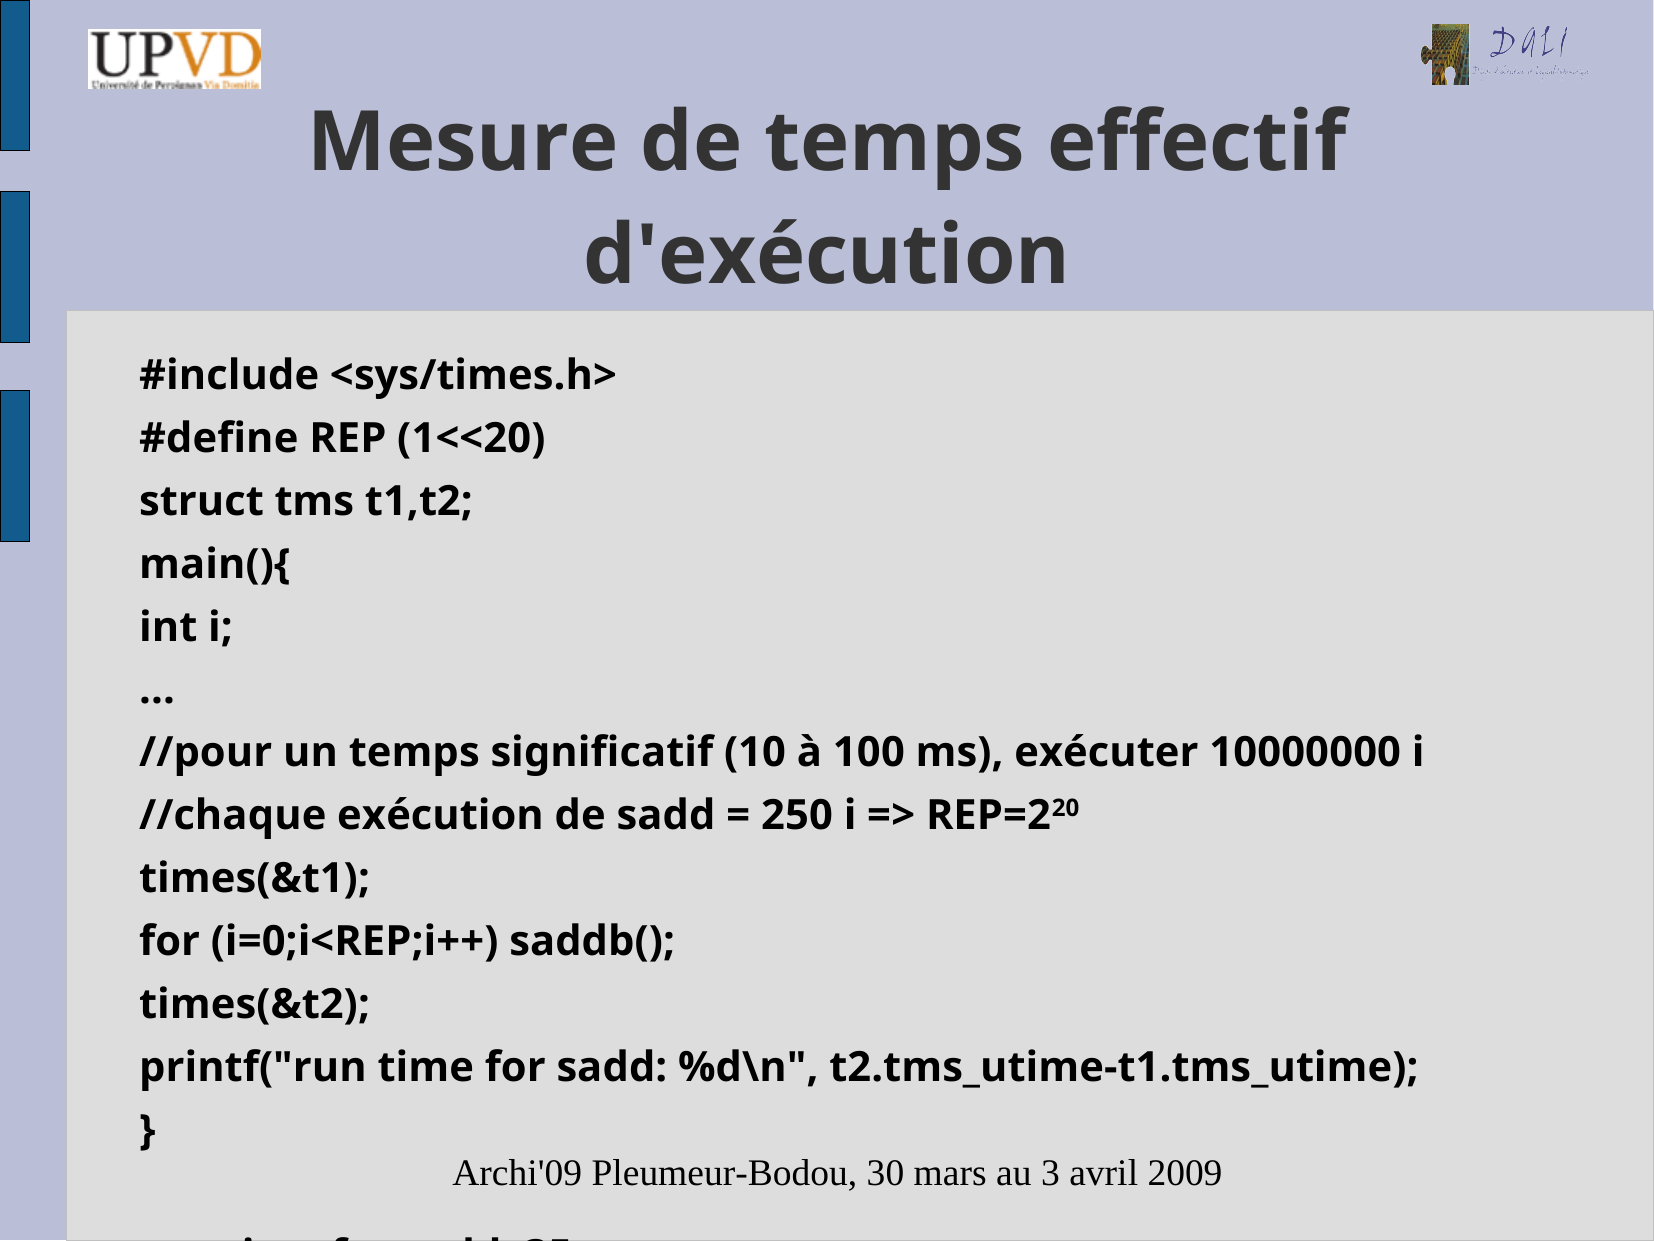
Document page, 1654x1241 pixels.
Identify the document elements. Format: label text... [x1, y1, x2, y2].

title Mesure de temps effectif d'exécution [121, 91, 1534, 299]
picture [1420, 24, 1593, 85]
text_box Archi'09 Pleumeur-Bodou, 30 mars au 3 avril 2009 [452, 1151, 1226, 1204]
picture [88, 29, 261, 89]
list #include <sys/times.h> #define REP (1<<20) struct tms t1,t2; main(){ int i; ... //pour un temps significatif (10 à 100 ms), exécuter 10000000 i //chaque exécution de sadd = 250 i => REP=220 times(&t1); for (i=0;i<REP;i++) saddb(); times(&t2); printf("run time for sadd: %d\n", t2.tms_utime-t1.tms_utime); } run time for sadd: 35 [121, 344, 1534, 1161]
